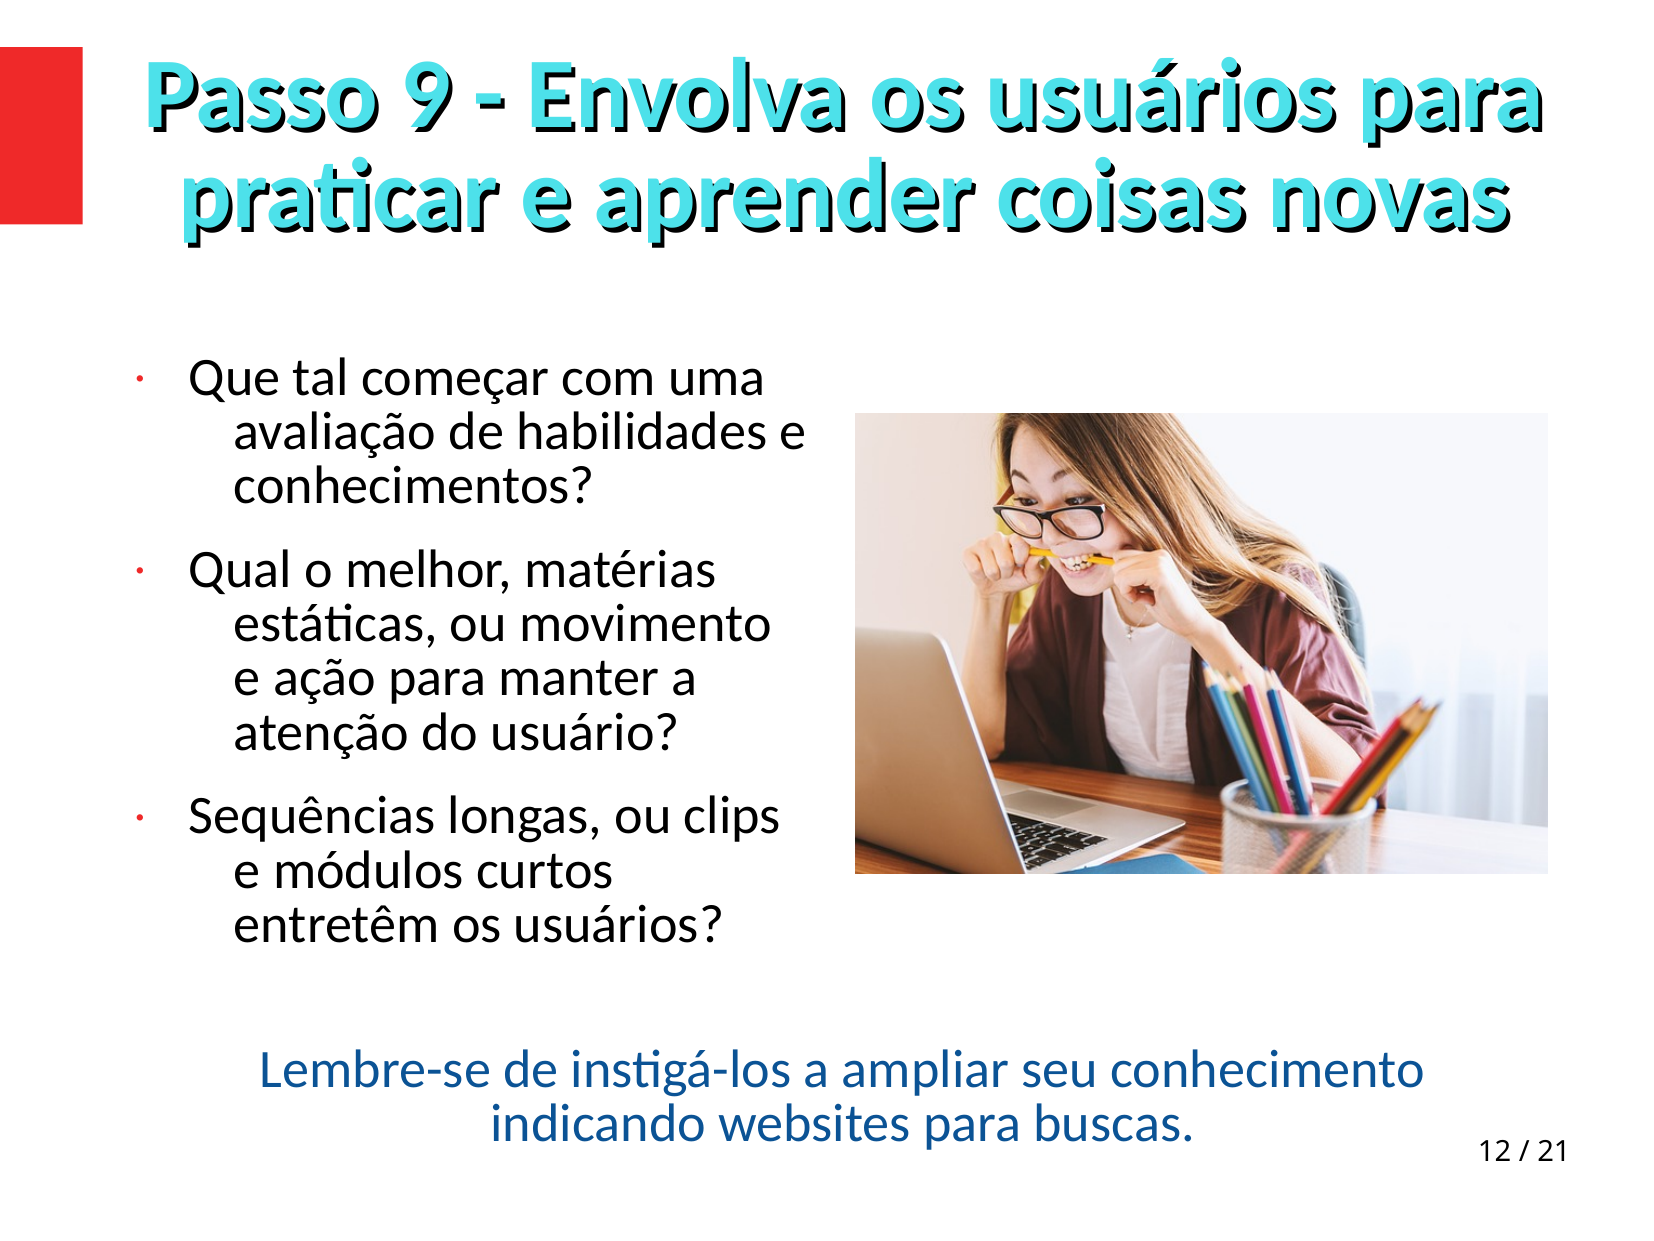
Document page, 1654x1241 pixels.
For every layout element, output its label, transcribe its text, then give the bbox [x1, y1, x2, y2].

text_box Lembre-se de instigá-los a ampliar seu conhecimento indicando websites para buscas. [94, 1039, 1477, 1217]
picture [855, 413, 1548, 875]
list Que tal começar com uma avaliação de habilidades e conhecimentos? Qual o melhor, matérias estáticas, ou movimento e ação para manter a atenção do usuário? Sequências longas, ou clips e módulos curtos entretêm os usuários? [118, 354, 810, 1039]
title Passo 9 - Envolva os usuários para praticar e aprender coisas novas [118, 49, 1571, 257]
